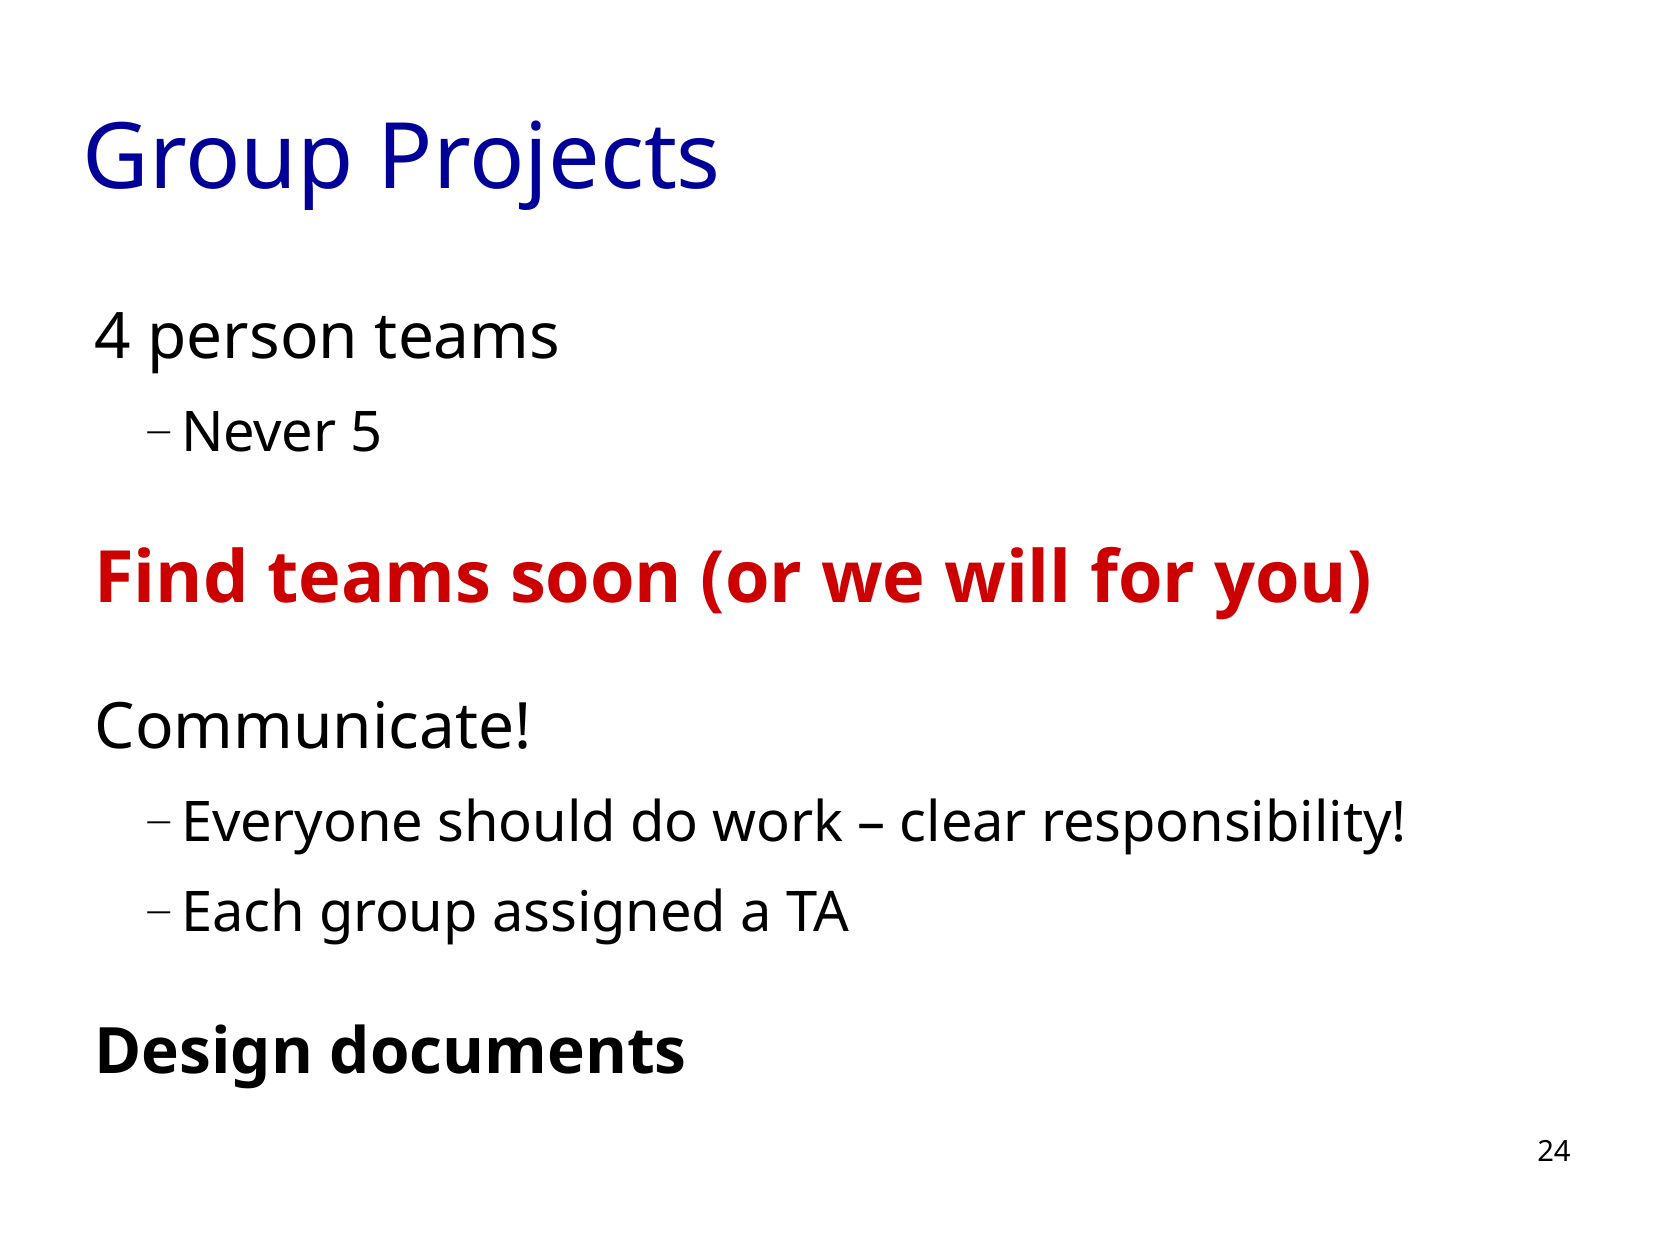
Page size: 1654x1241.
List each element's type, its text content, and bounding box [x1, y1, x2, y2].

title Group Projects [82, 49, 1571, 257]
list 4 person teams Never 5 Find teams soon (or we will for you) Communicate! Everyone should do work – clear responsibility! Each group assigned a TA Design documents [60, 290, 1571, 1096]
